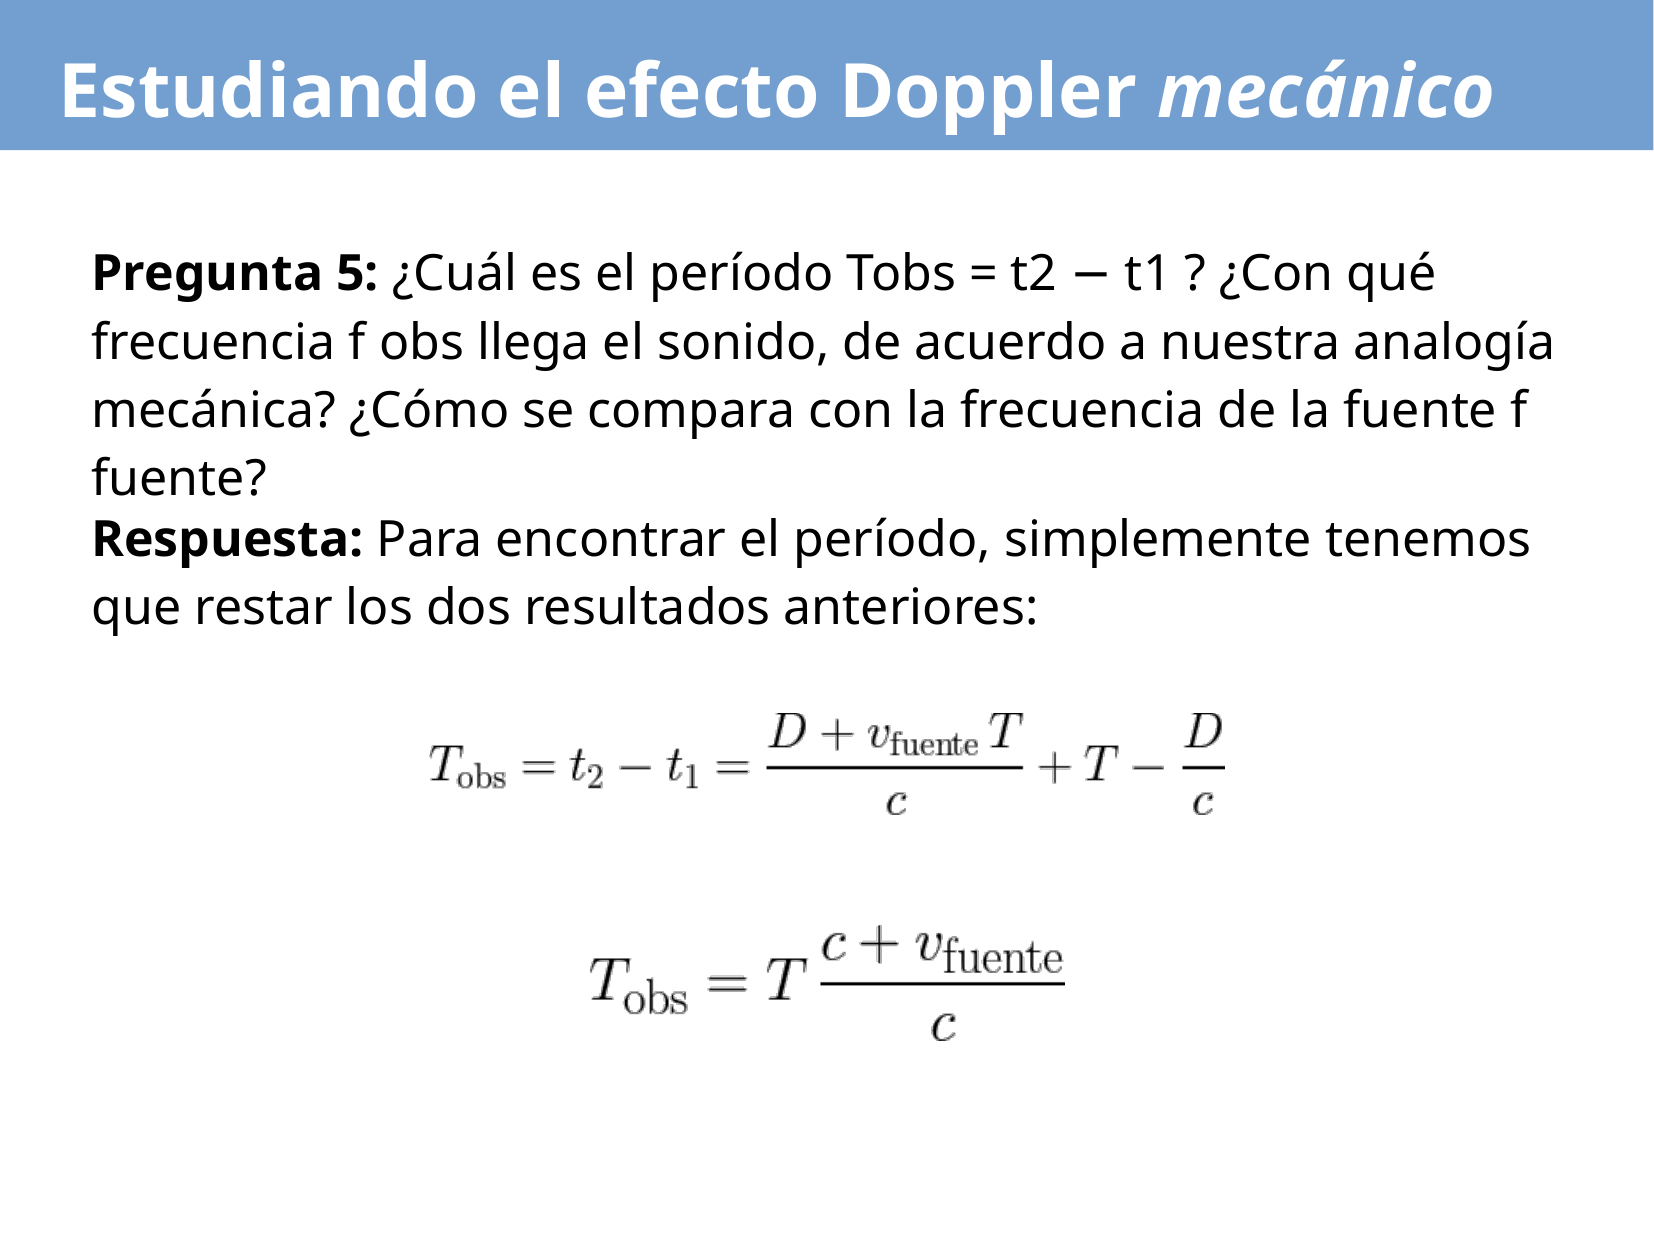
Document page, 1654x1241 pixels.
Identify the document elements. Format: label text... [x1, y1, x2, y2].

text_box [0, 0, 1654, 151]
picture [429, 713, 1225, 815]
picture [589, 924, 1065, 1041]
text_box Pregunta 5: ¿Cuál es el período Tobs = t2 − t1 ? ¿Con qué frecuencia f obs llega el sonido, de acuerdo a nuestra analogía mecánica? ¿Cómo se compara con la frecuencia de la fuente f fuente? [76, 229, 1577, 485]
text_box Respuesta: Para encontrar el período, simplemente tenemos que restar los dos resultados anteriores: [76, 495, 1577, 631]
text_box Estudiando el efecto Doppler mecánico [44, 30, 1361, 135]
